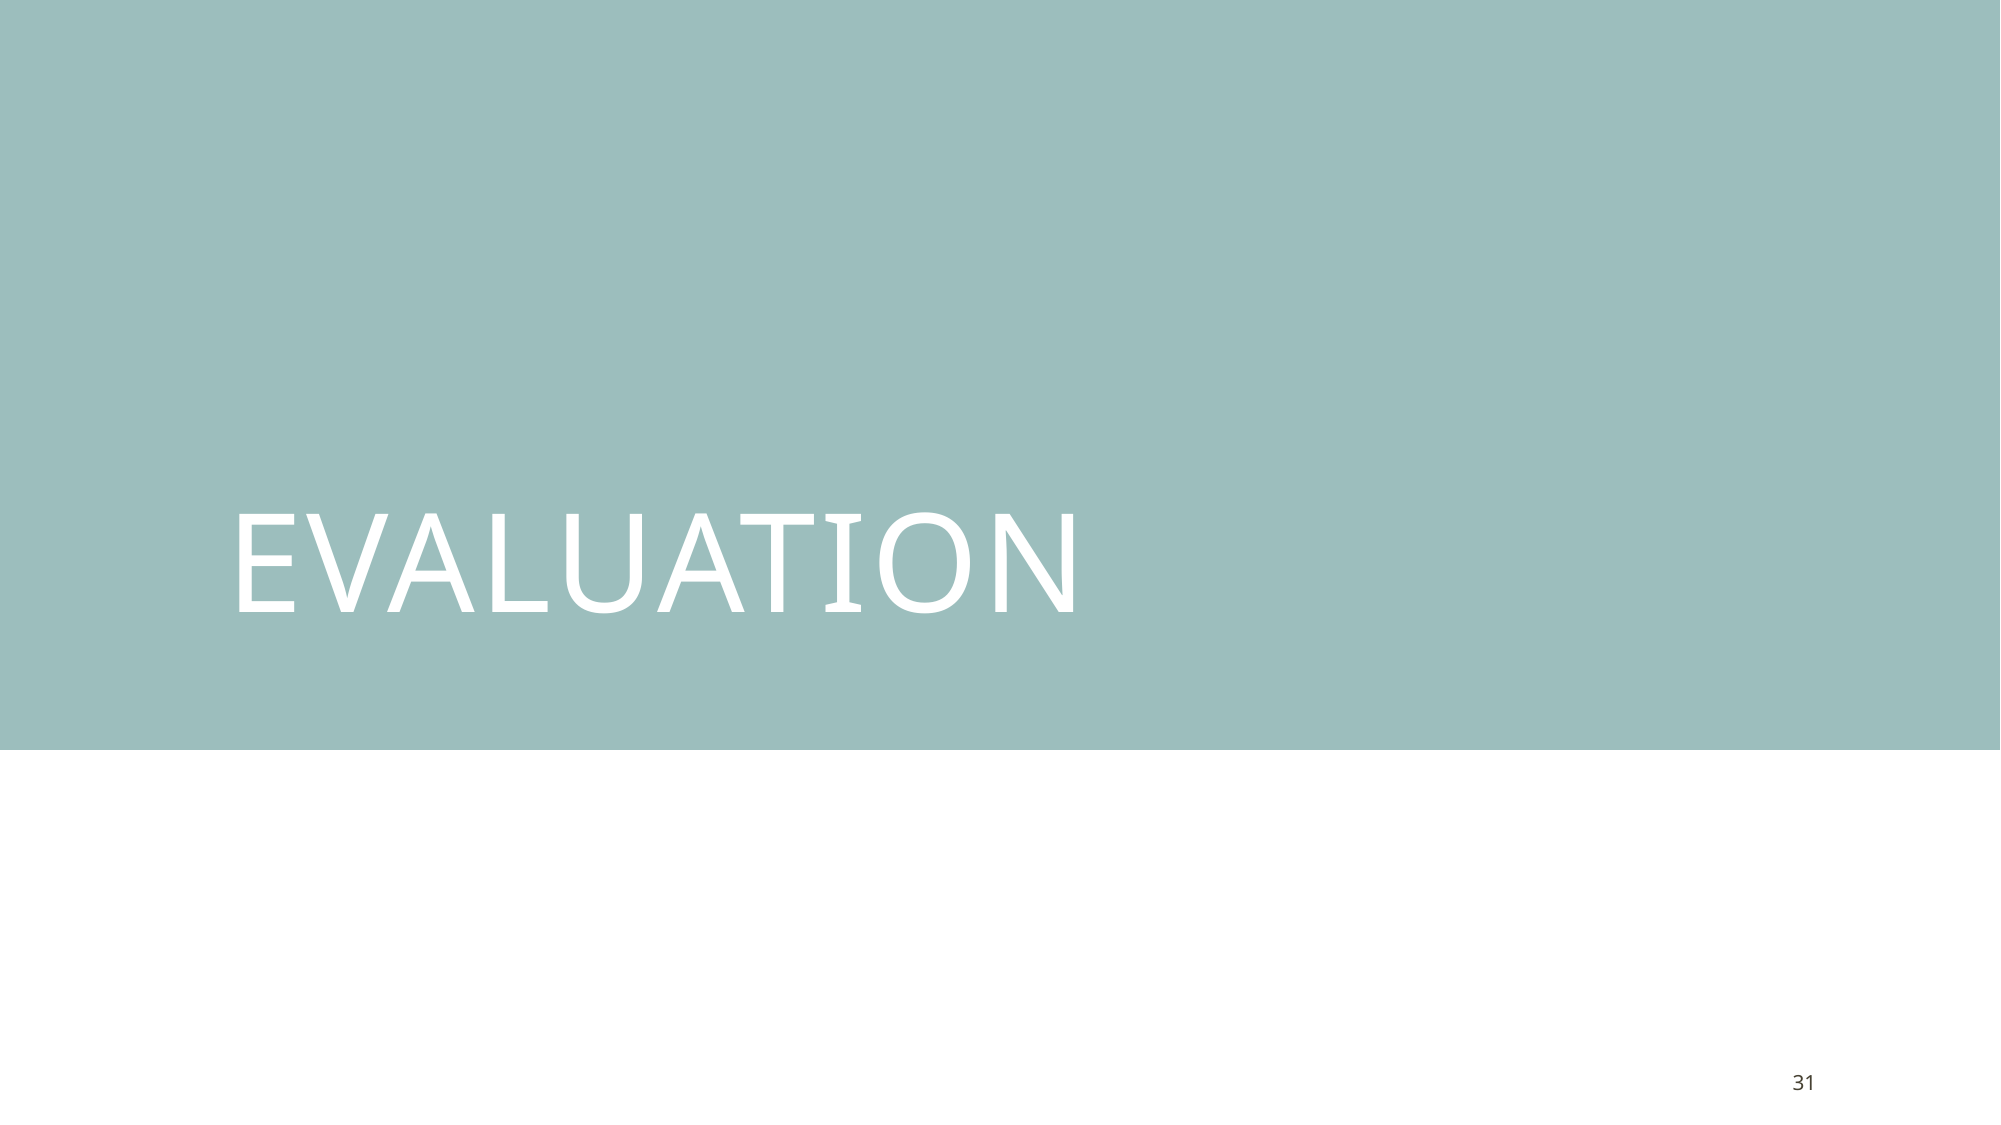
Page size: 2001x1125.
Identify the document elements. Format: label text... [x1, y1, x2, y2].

title EVALUATION [211, 160, 1789, 647]
text_box 31 [1777, 1061, 1938, 1107]
text_box [0, 0, 2000, 1125]
